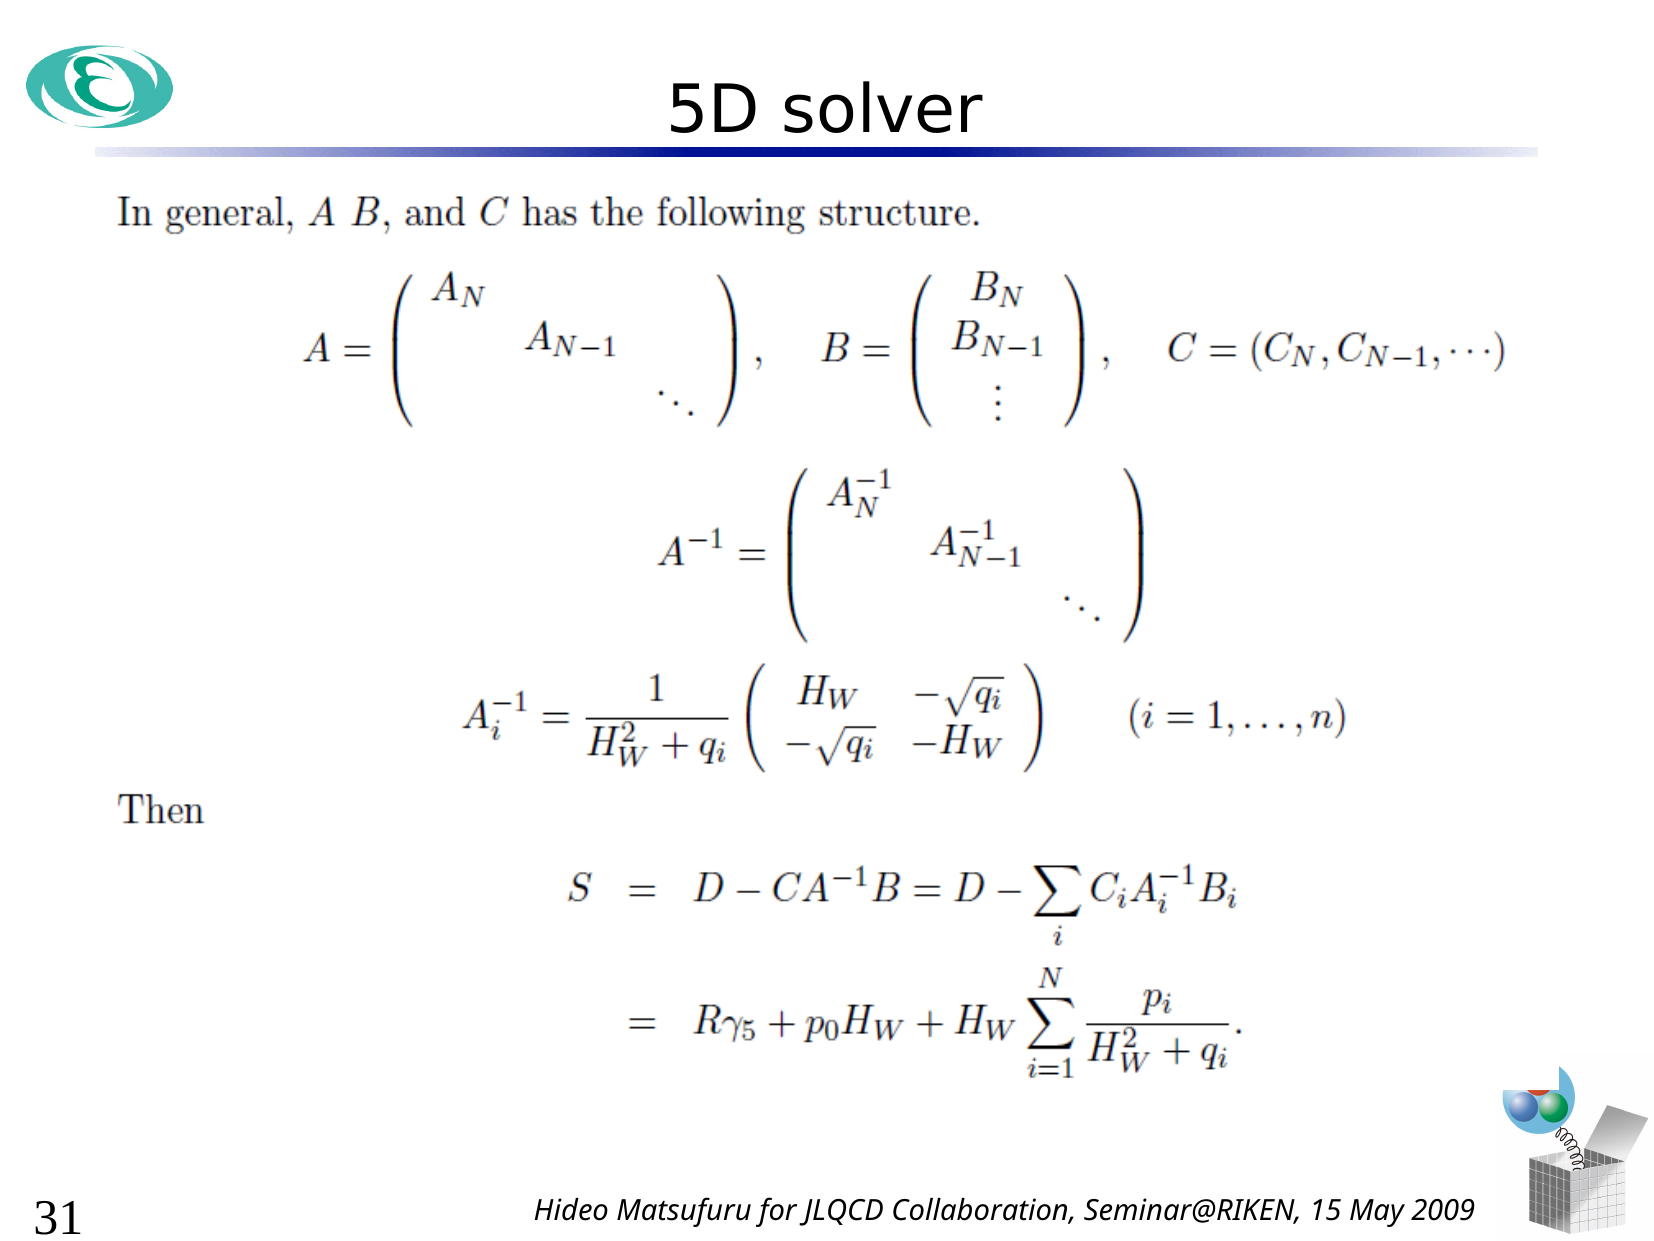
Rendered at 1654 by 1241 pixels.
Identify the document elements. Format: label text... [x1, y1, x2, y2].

picture [1450, 147, 1538, 157]
picture [84, 185, 1654, 1241]
title 5D solver [201, 56, 1450, 163]
picture [20, 37, 179, 136]
picture [95, 147, 201, 157]
